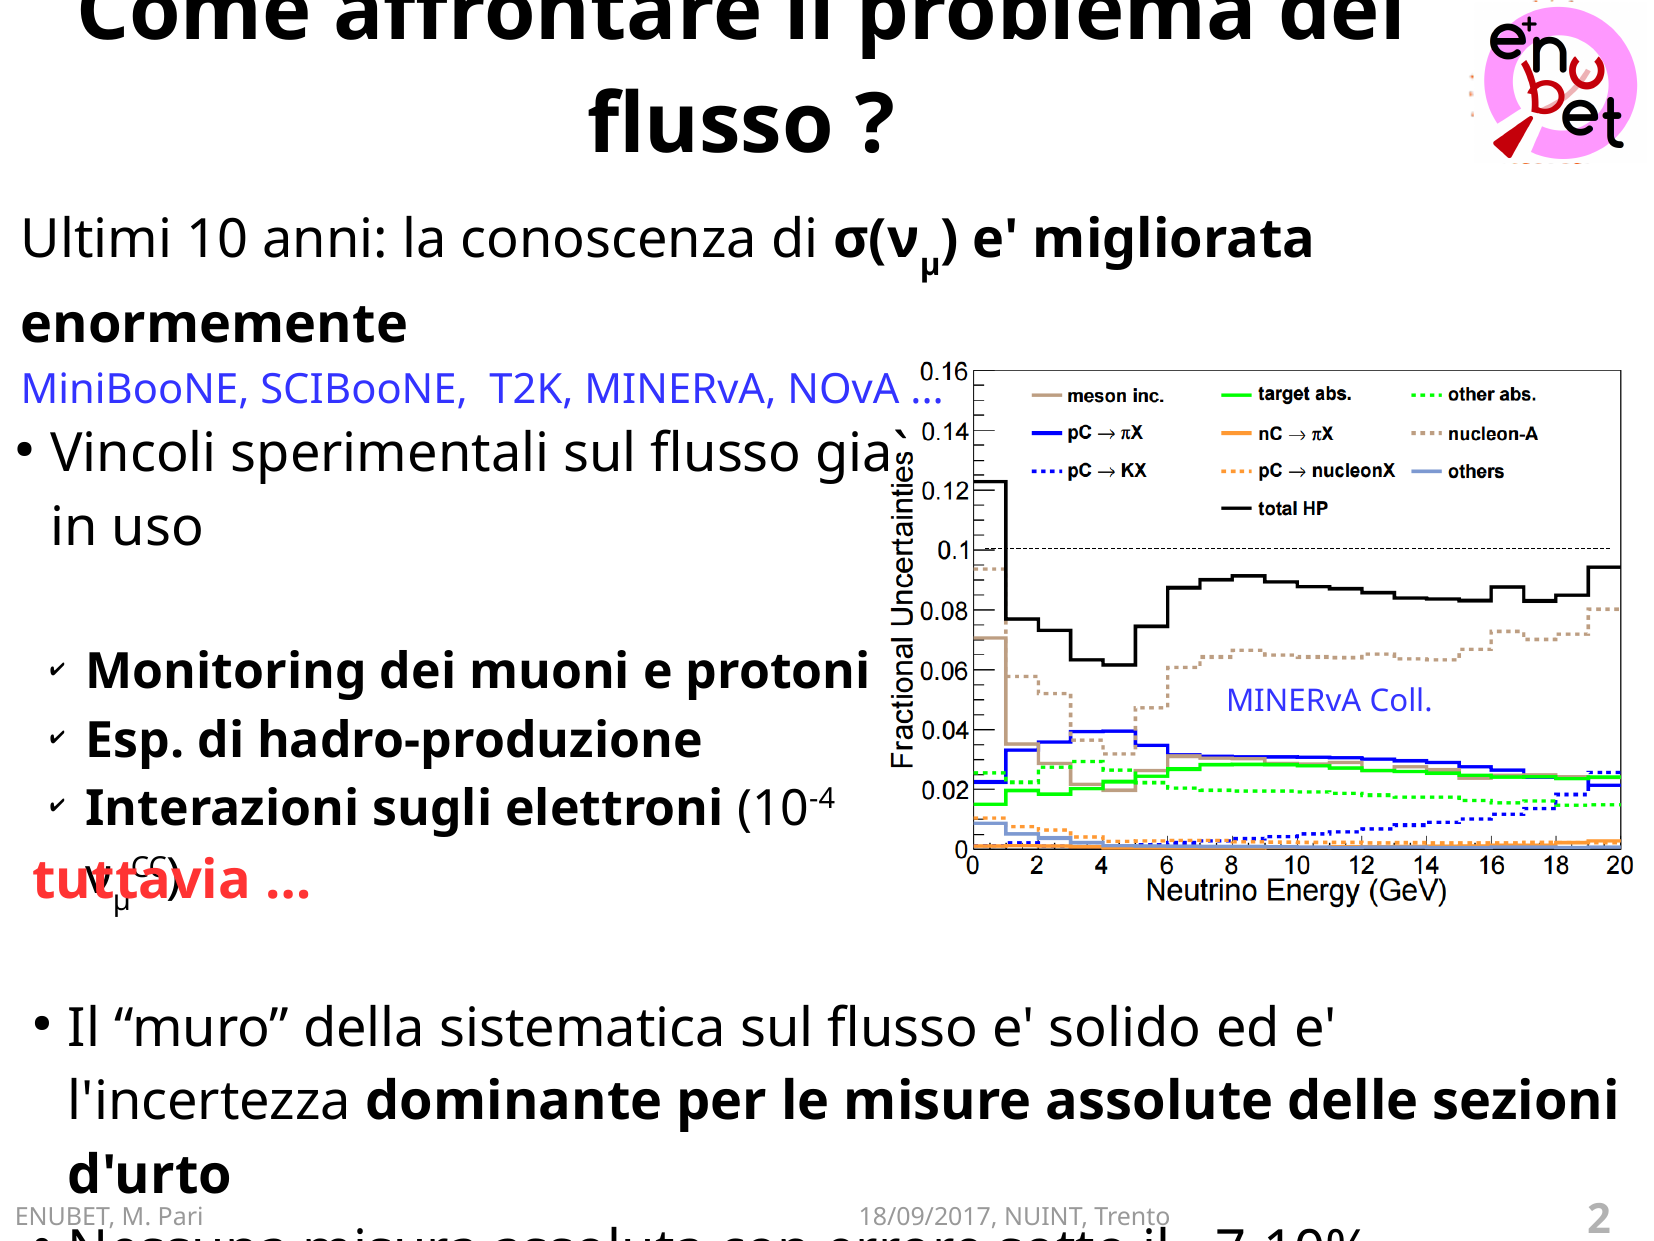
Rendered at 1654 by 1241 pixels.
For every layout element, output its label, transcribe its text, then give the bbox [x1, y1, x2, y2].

text_box Ultimi 10 anni: la conoscenza di σ(νμ) e' migliorata enormemente MiniBooNE, SCIBooNE, T2K, MINERvA, NOvA ... [5, 191, 1501, 343]
text_box tuttavia … Il “muro” della sistematica sul flusso e' solido ed e' l'incertezza dominante per le misure assolute delle sezioni d'urto Nessuna misura assoluta con errore sotto il ~7-10% [17, 832, 1648, 1093]
text_box MINERvA Coll. [1211, 670, 1619, 745]
picture [1463, 0, 1653, 164]
title Come affrontare il problema del flusso ? [0, 0, 1512, 138]
picture [881, 378, 890, 390]
text_box Vincoli sperimentali sul flusso gia` in uso Monitoring dei muoni e protoni Esp. di hadro-produzione Interazioni sugli elettroni (10-4 νμCC) [0, 406, 928, 756]
picture [874, 349, 1642, 832]
